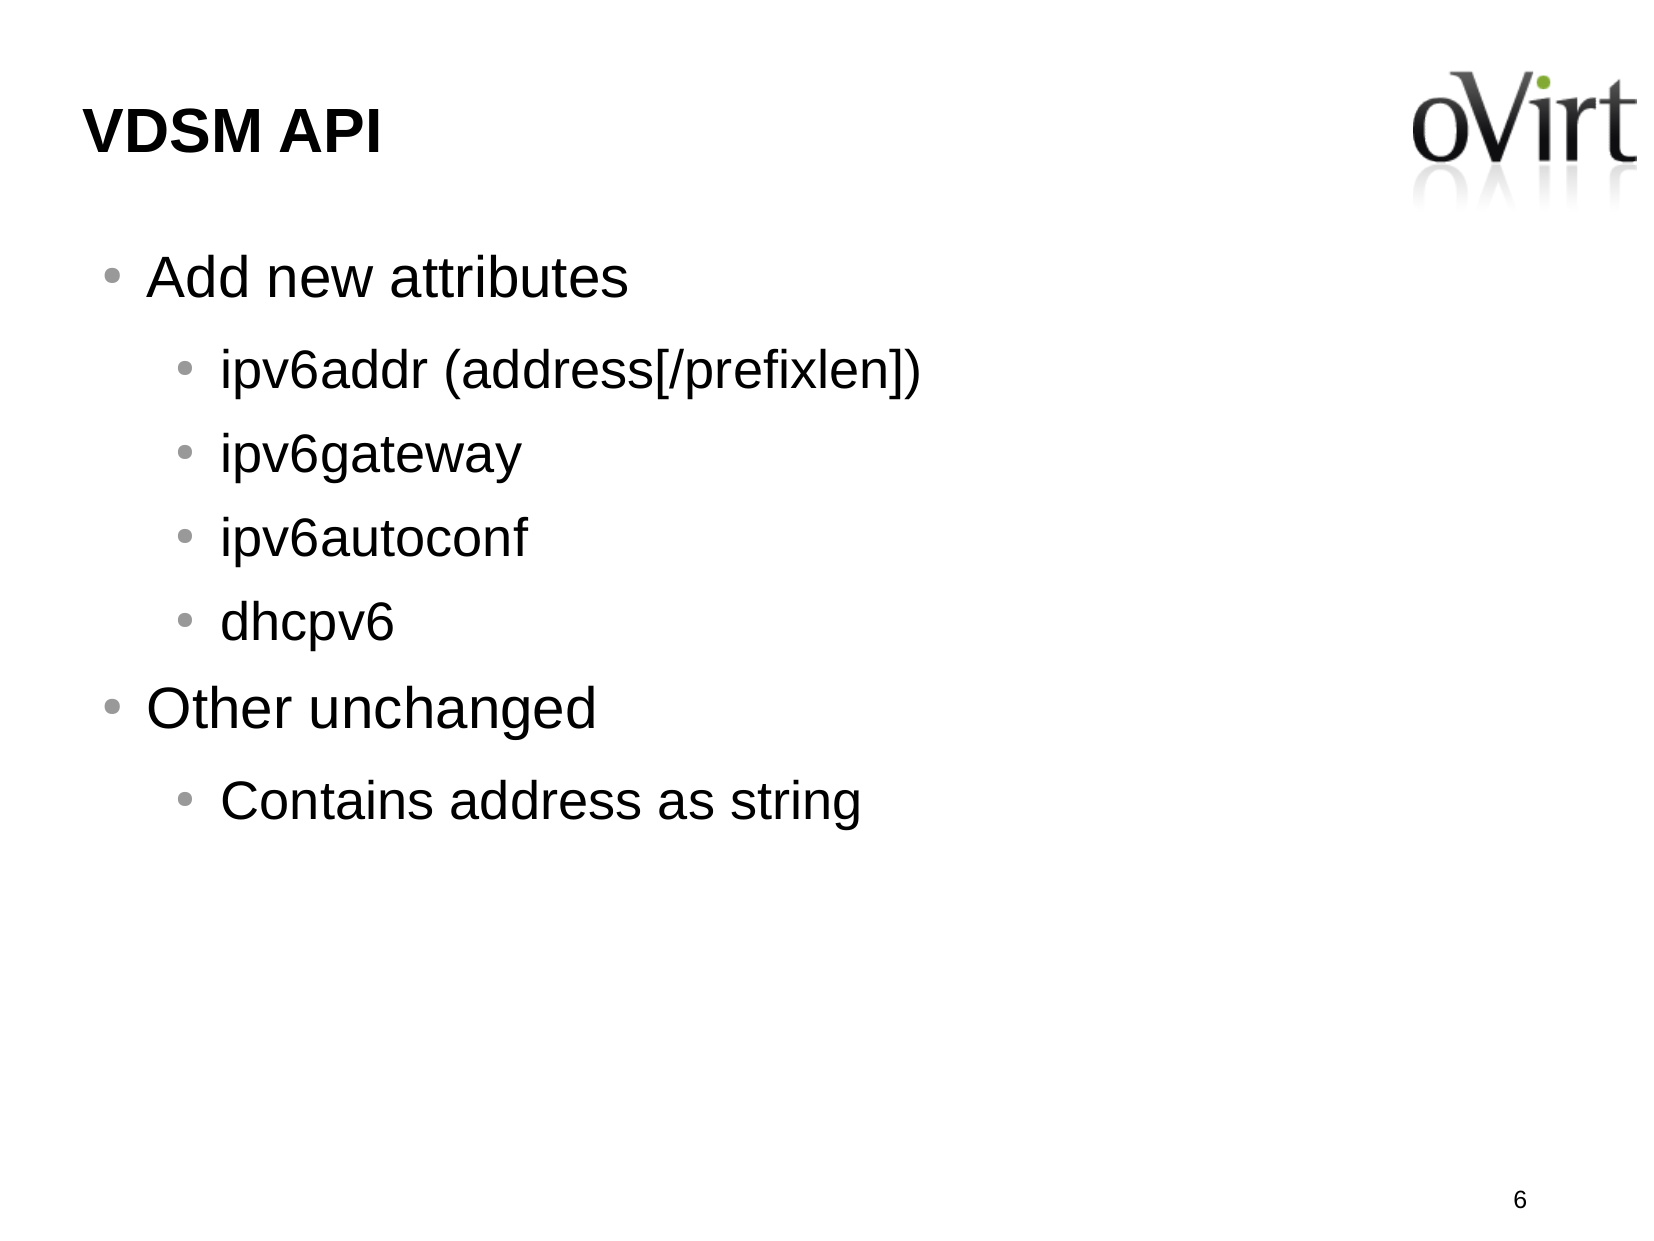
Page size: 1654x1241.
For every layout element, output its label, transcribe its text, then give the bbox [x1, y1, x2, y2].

picture [1413, 63, 1637, 212]
title VDSM API [82, 37, 1303, 226]
list Add new attributes ipv6addr (address[/prefixlen]) ipv6gateway ipv6autoconf dhcpv6 Other unchanged Contains address as string [86, 244, 1576, 1039]
